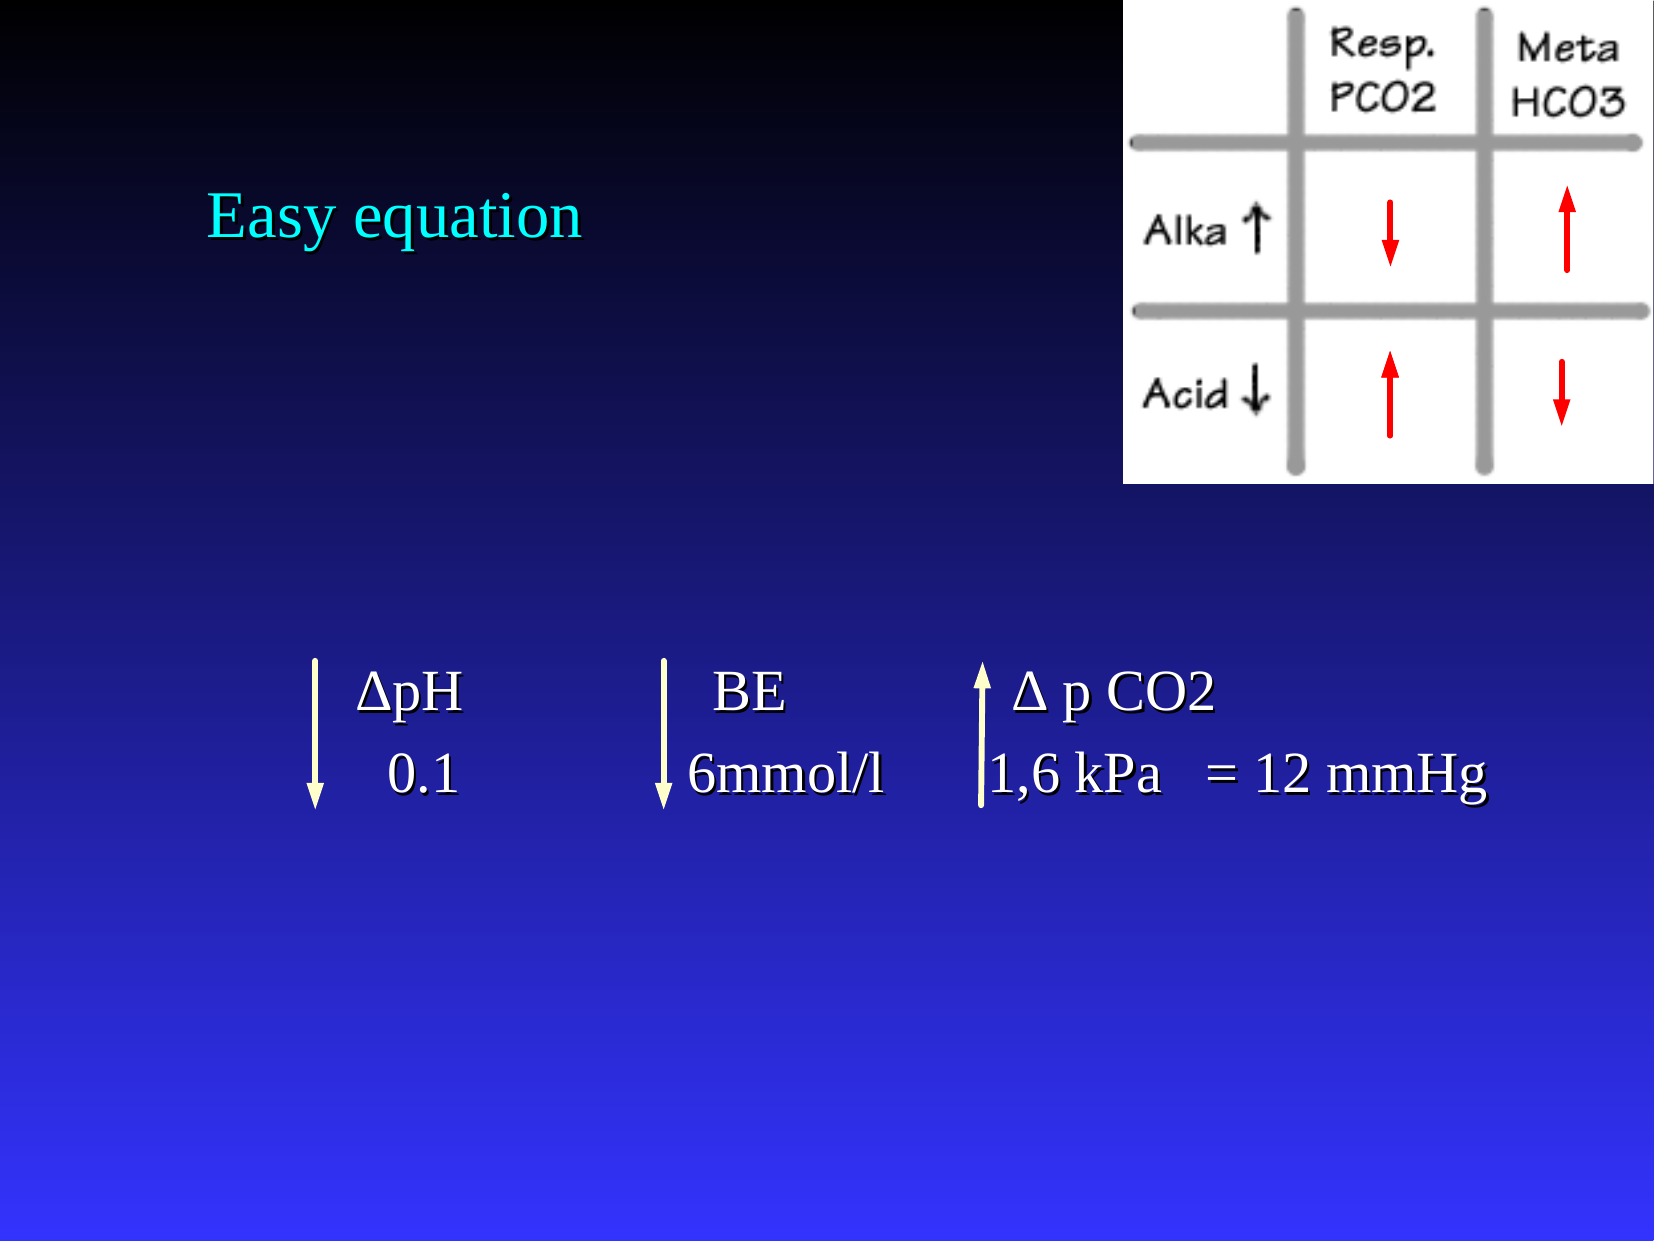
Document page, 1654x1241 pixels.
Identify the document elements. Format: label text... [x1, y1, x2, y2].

title Easy equation [206, 110, 1123, 317]
subtitle ∆pH BE ∆ p CO2 0.1 6mmol/l 1,6 kPa = 12 mmHg [206, 358, 1613, 1103]
picture [1123, 0, 1654, 484]
